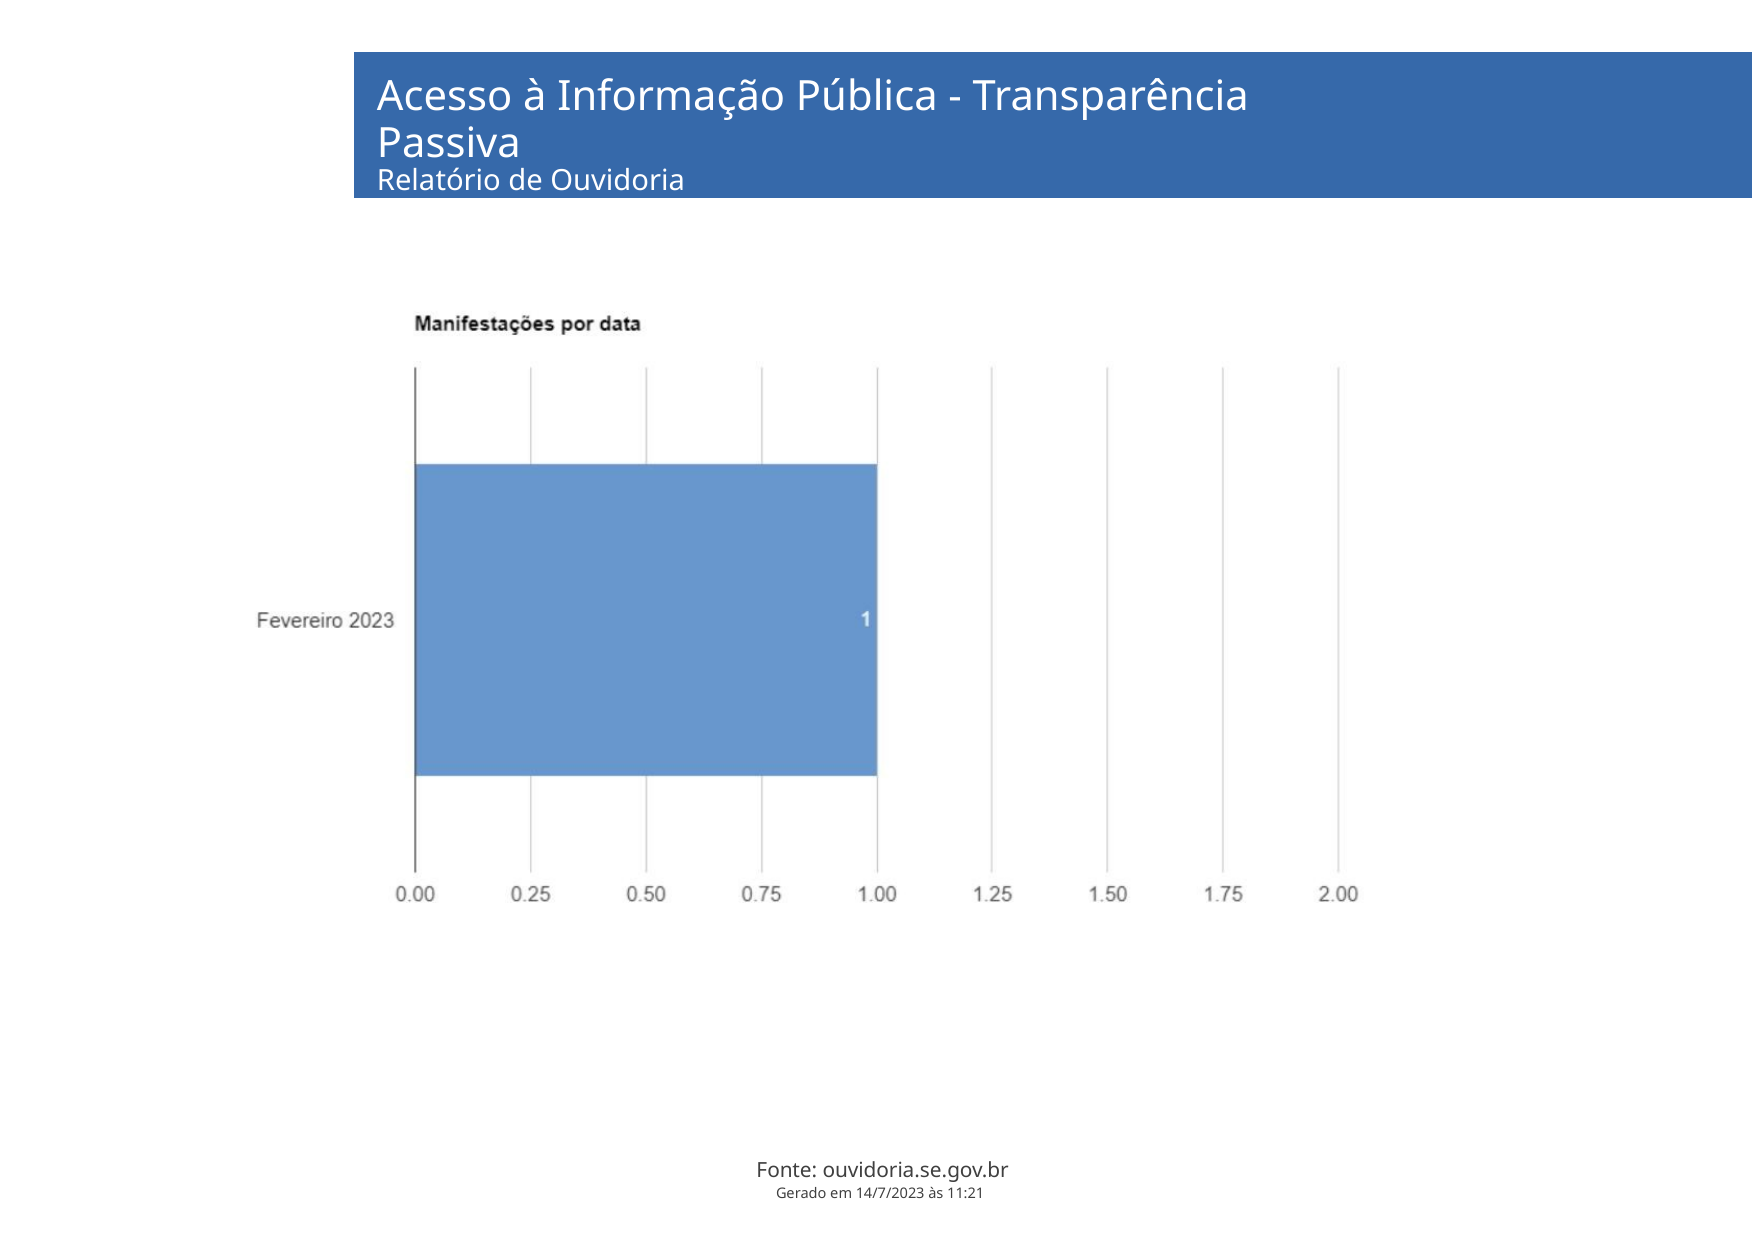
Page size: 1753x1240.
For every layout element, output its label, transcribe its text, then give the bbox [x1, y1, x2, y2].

text_box [155, 211, 1599, 1028]
text_box Acesso à Informação Pública - Transparência Passiva Relatório de Ouvidoria SETUR - Fevereiro a Fevereiro de 2023 [376, 72, 1403, 228]
text_box [354, 52, 1752, 198]
text_box Fonte: ouvidoria.se.gov.br Gerado em 14/7/2023 às 11:21 [756, 1158, 1023, 1202]
